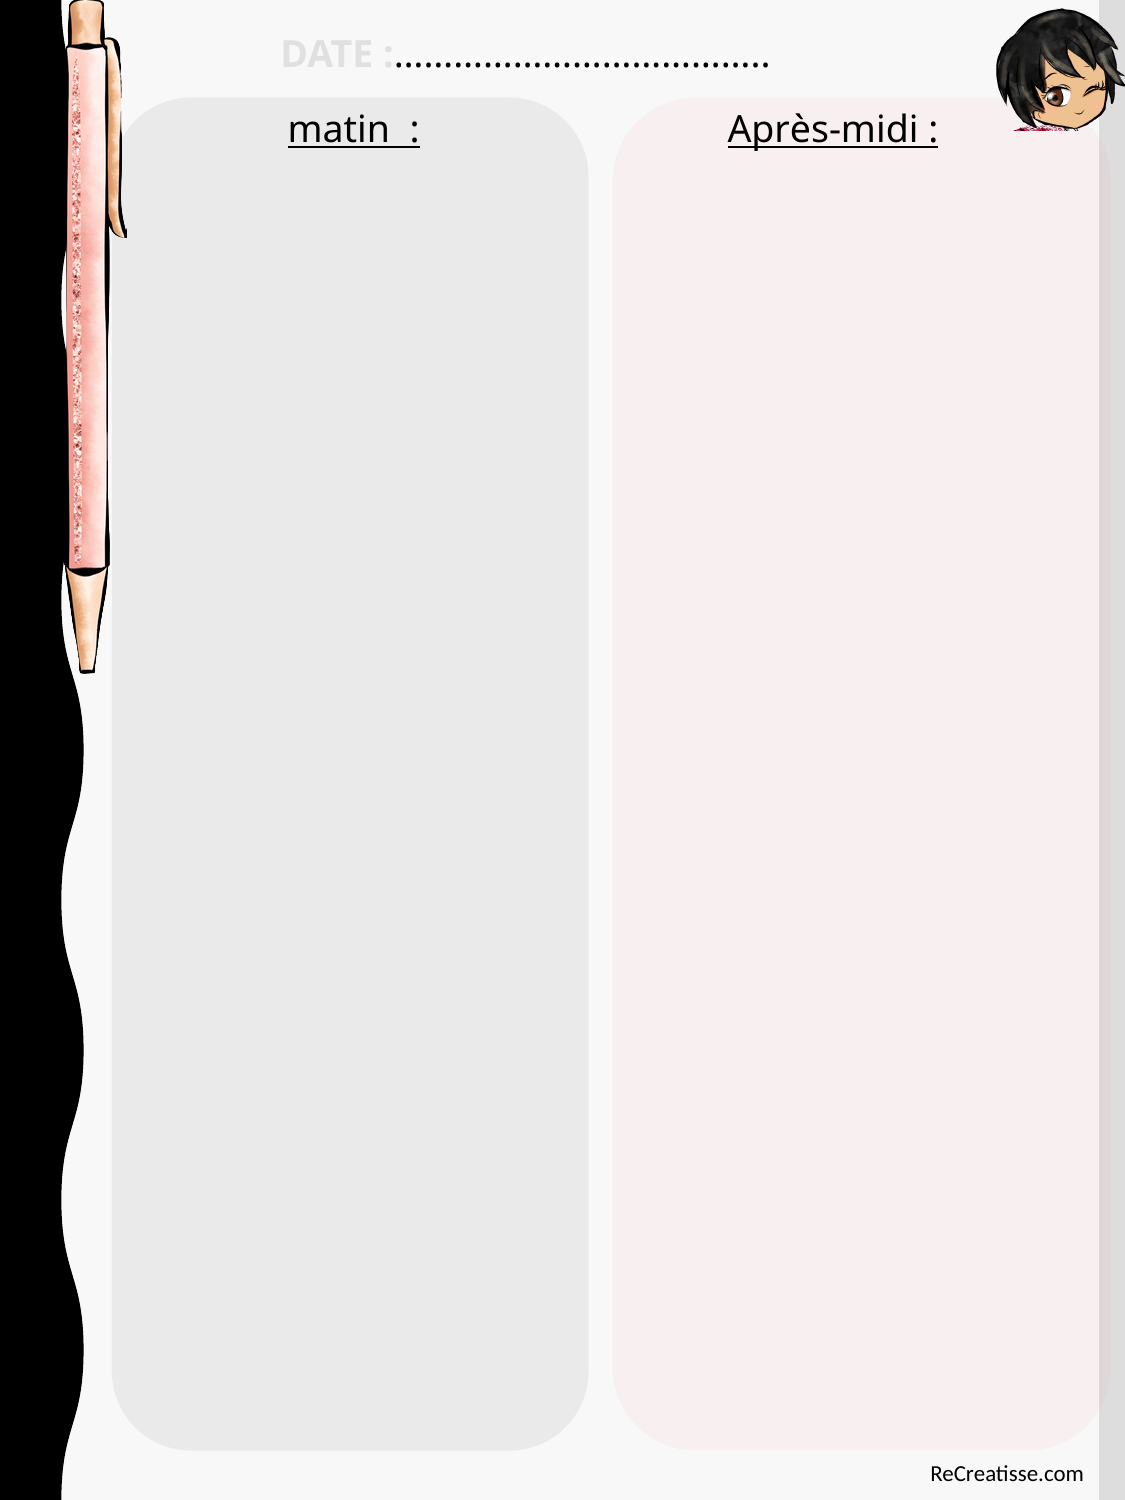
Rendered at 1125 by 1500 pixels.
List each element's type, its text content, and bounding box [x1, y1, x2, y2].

text_box Après-midi : [713, 98, 1011, 158]
picture [995, 8, 1125, 131]
text_box matin : [273, 98, 463, 158]
text_box [612, 97, 1111, 1451]
text_box [111, 97, 589, 1451]
text_box DATE :……………………………….. [265, 23, 995, 83]
picture [63, 0, 127, 674]
text_box ReCreatisse.com [915, 1451, 1099, 1493]
